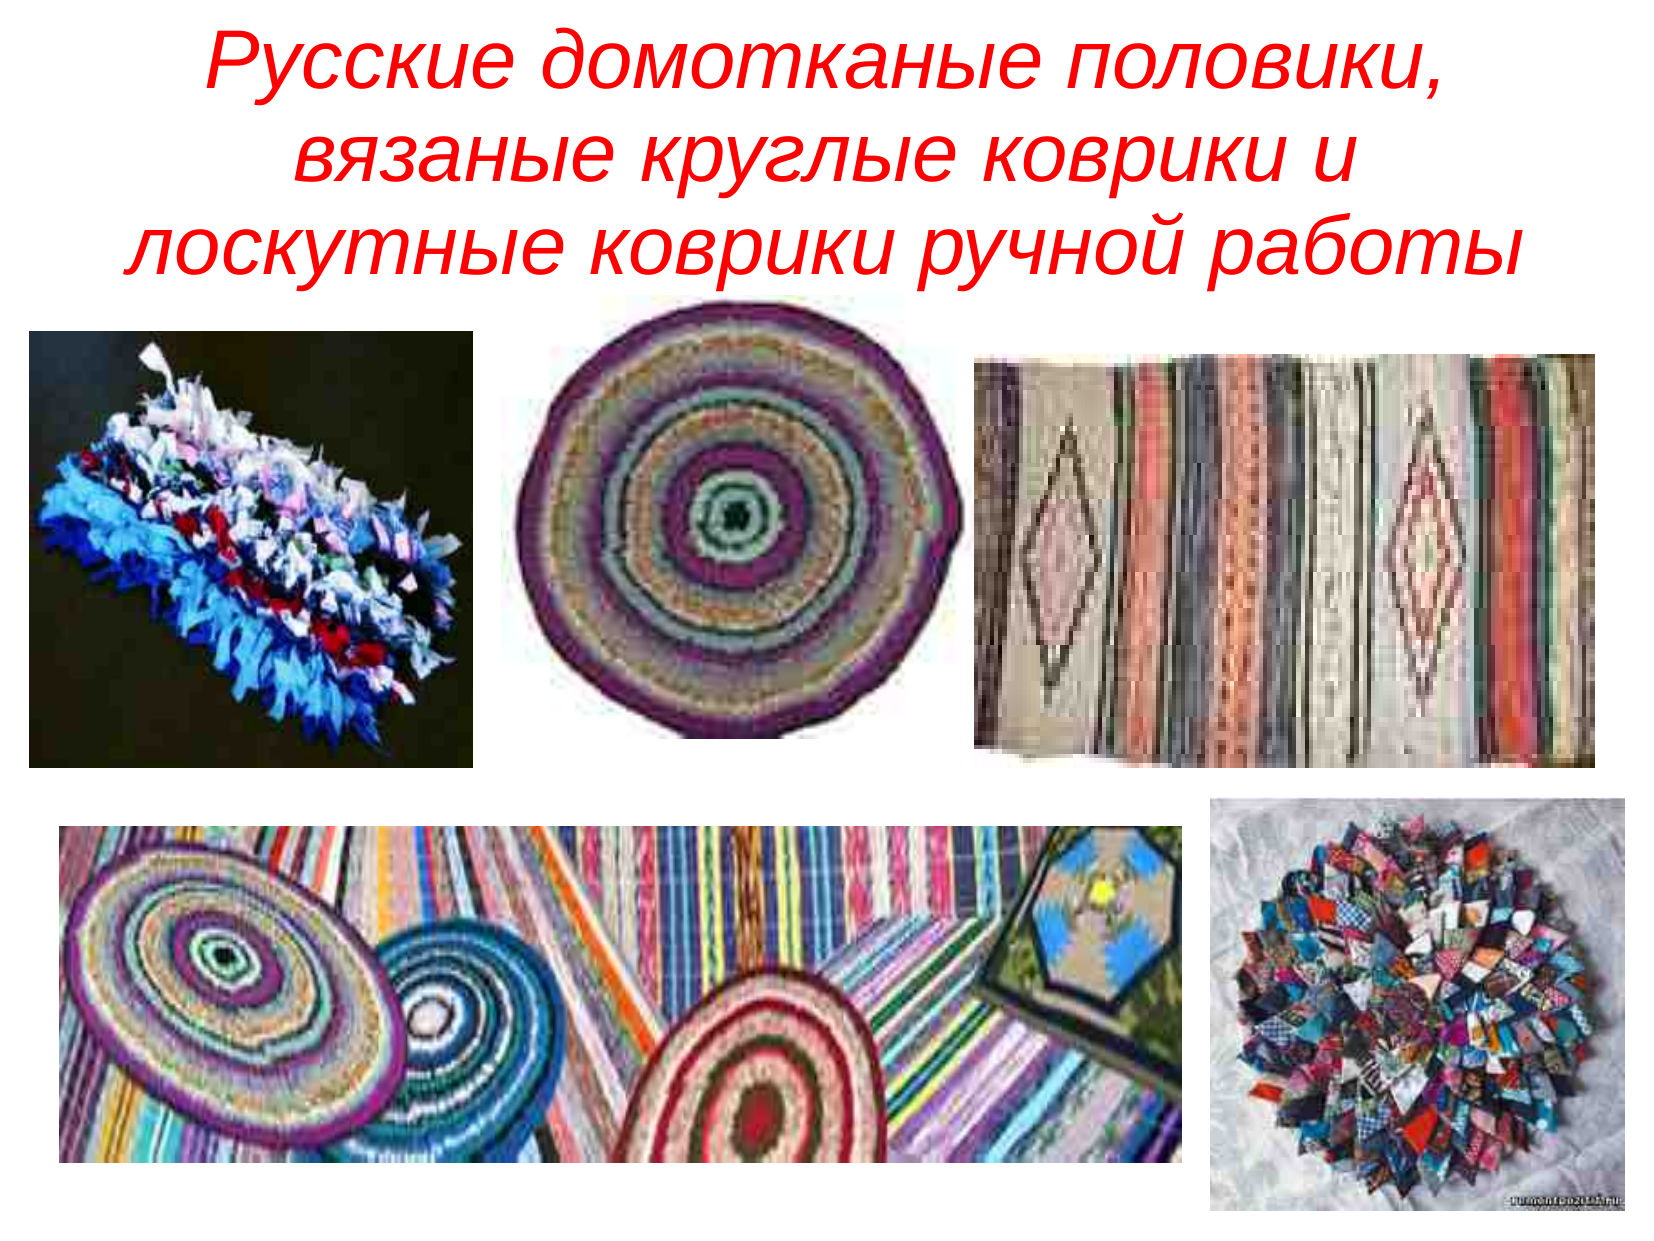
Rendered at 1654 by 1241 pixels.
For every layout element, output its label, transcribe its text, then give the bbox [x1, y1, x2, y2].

picture [59, 826, 1182, 1163]
picture [501, 295, 1595, 768]
picture [29, 331, 473, 768]
title Русские домотканые половики, вязаные круглые коврики и лоскутные коврики ручной работы [82, 13, 1571, 293]
picture [1210, 797, 1625, 1211]
